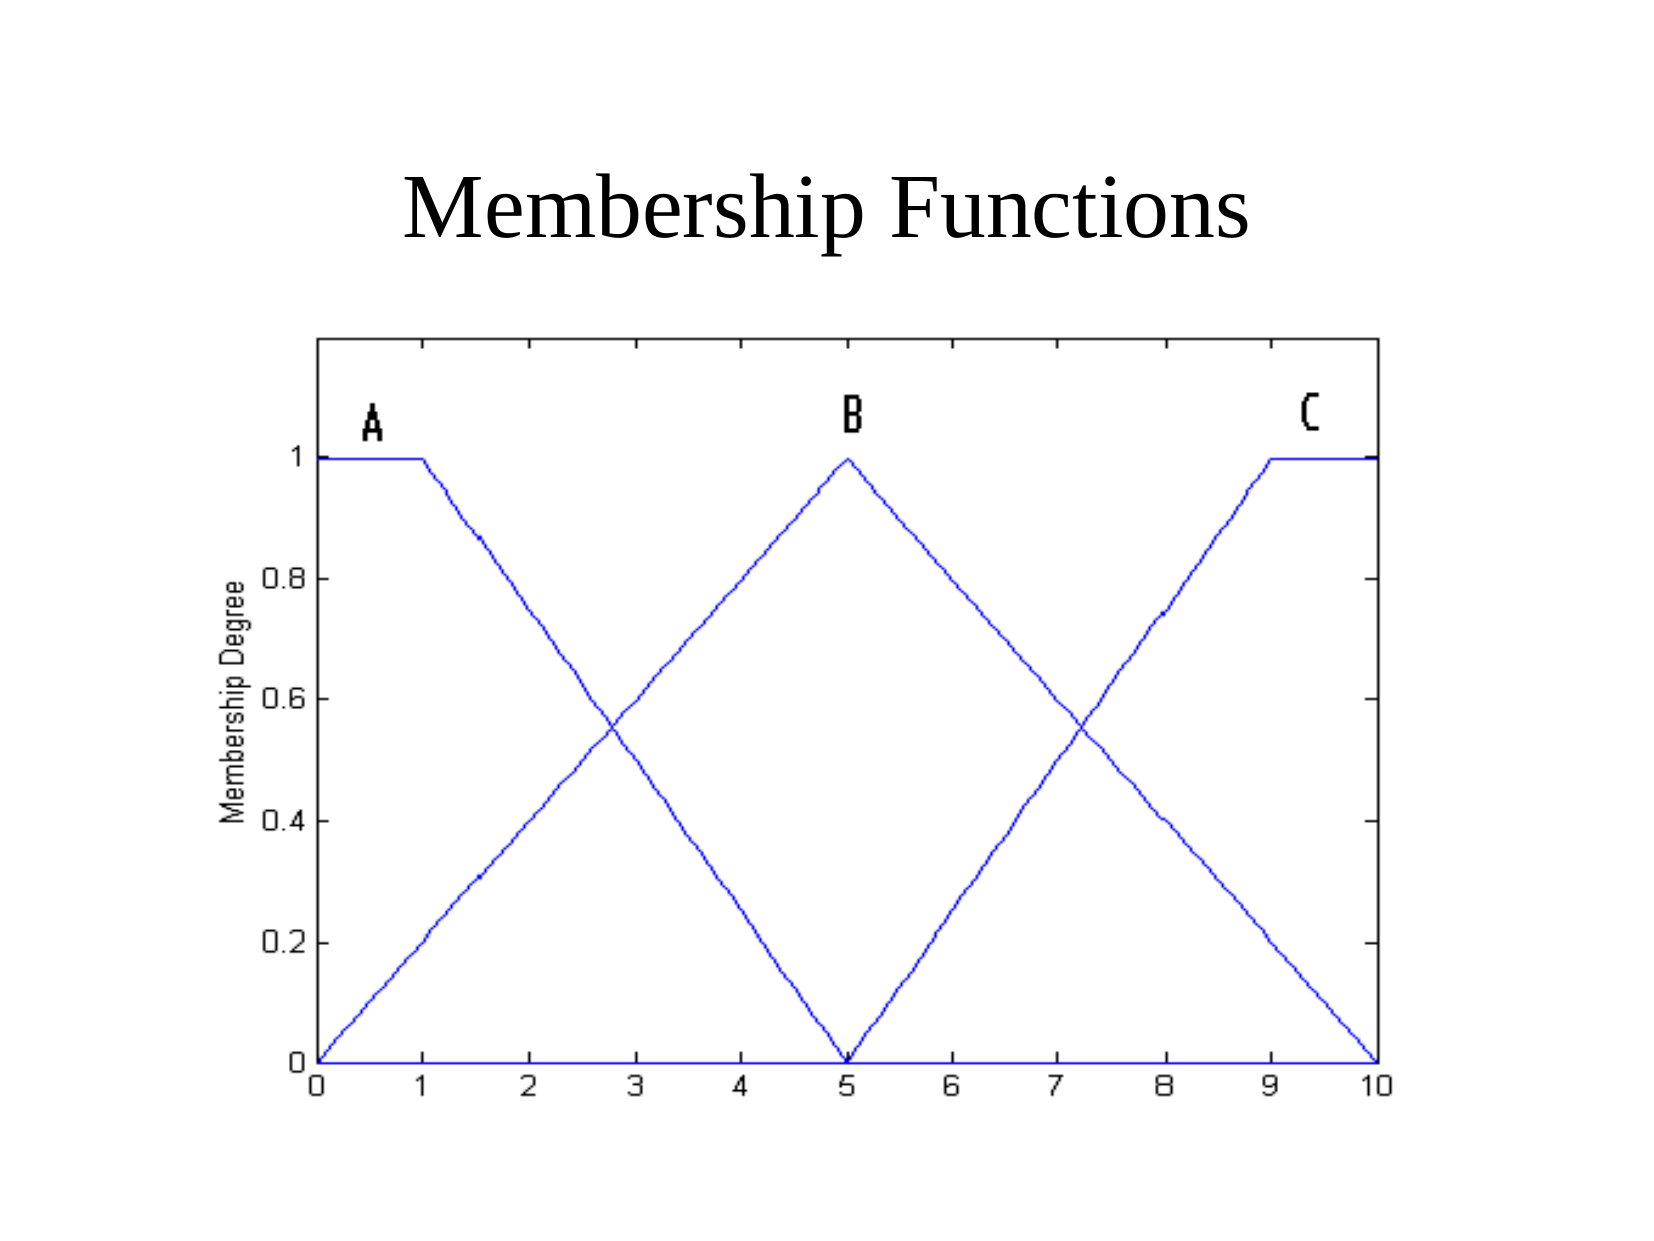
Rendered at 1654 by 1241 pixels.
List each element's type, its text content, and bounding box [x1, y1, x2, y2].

chart [198, 309, 1424, 1107]
title Membership Functions [121, 102, 1534, 311]
